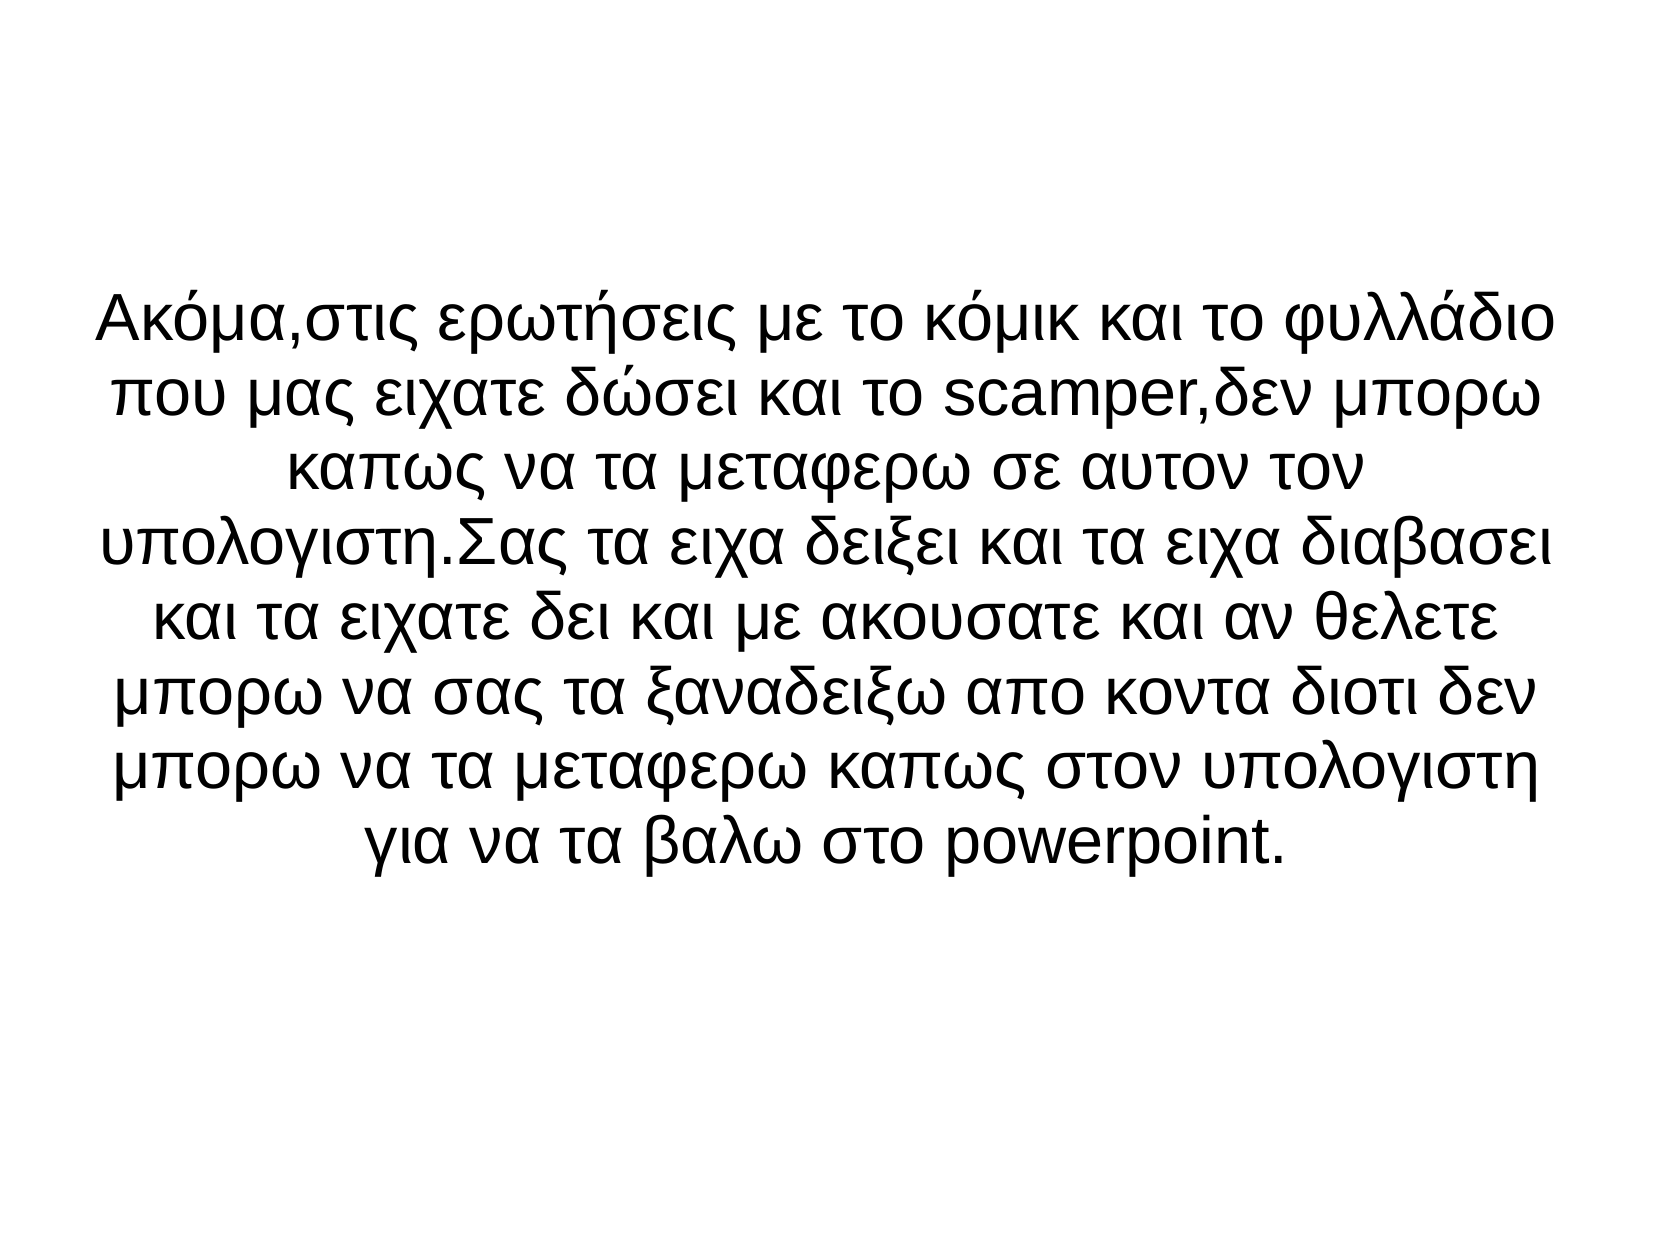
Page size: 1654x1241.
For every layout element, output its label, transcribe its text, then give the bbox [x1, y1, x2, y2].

subtitle Ακόμα,στις ερωτήσεις με το κόμικ και το φυλλάδιο που μας ειχατε δώσει και το scamper,δεν μπορω καπως να τα μεταφερω σε αυτον τον υπολογιστη.Σας τα ειχα δειξει και τα ειχα διαβασει και τα ειχατε δει και με ακουσατε και αν θελετε μπορω να σας τα ξαναδειξω απο κοντα διοτι δεν μπορω να τα μεταφερω καπως στον υπολογιστη για να τα βαλω στο powerpoint. [82, 49, 1571, 1109]
